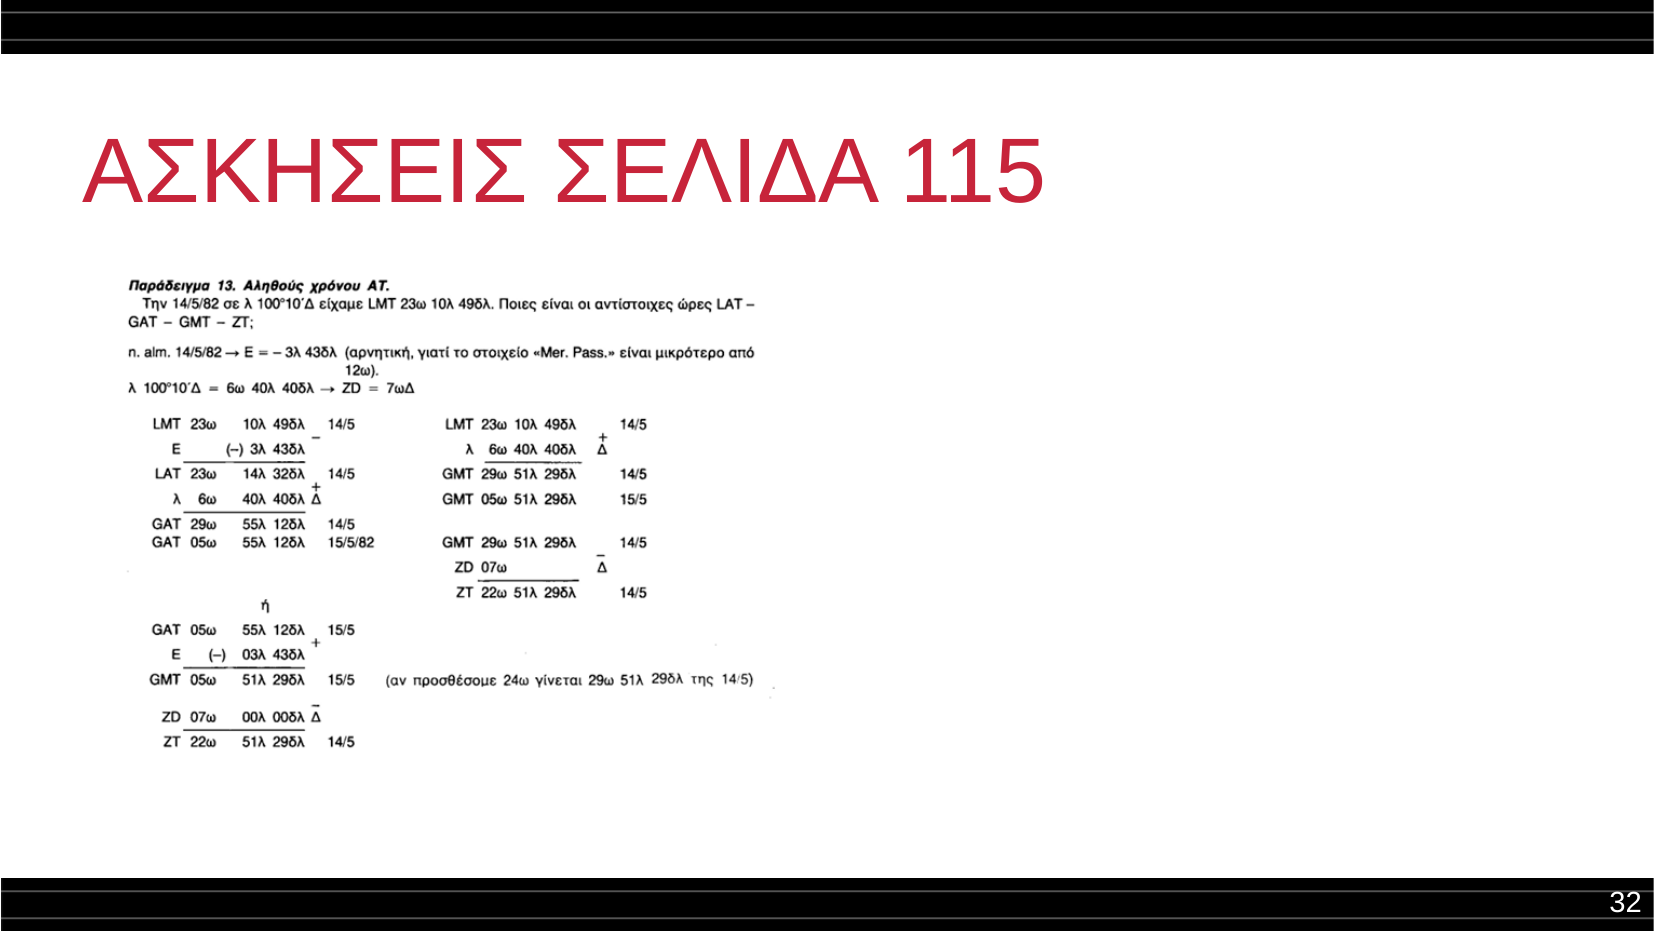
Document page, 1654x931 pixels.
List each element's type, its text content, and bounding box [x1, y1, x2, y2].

picture [1, 0, 1654, 54]
title AΣΚΗΣΕΙΣ ΣΕΛΙΔΑ 115 [82, 92, 1571, 249]
picture [115, 271, 777, 757]
picture [1, 878, 1654, 931]
